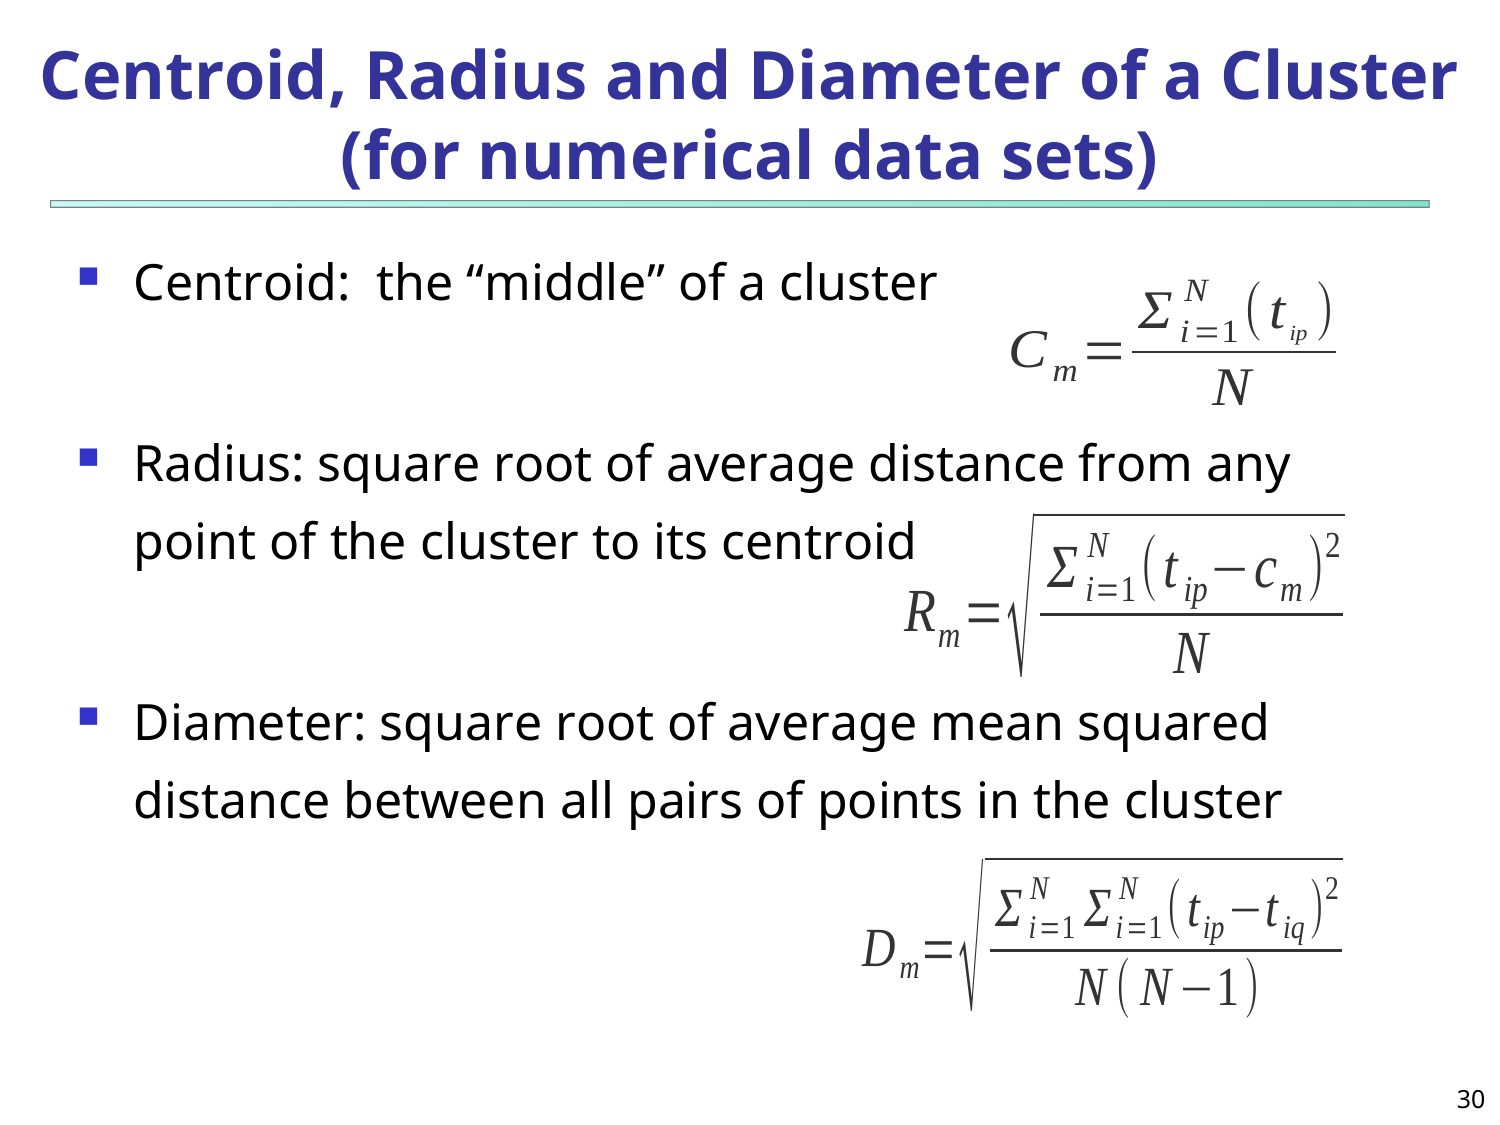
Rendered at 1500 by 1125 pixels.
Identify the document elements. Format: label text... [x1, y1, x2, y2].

title Centroid, Radius and Diameter of a Cluster (for numerical data sets) [0, 24, 1500, 201]
text_box [999, 272, 1351, 417]
text_box [852, 855, 1353, 1022]
text_box 18 [1187, 1062, 1500, 1125]
chart [892, 511, 1357, 688]
list Centroid: the “middle” of a cluster Radius: square root of average distance from any point of the cluster to its centroid Diameter: square root of average mean squared distance between all pairs of points in the cluster [62, 224, 1400, 1063]
